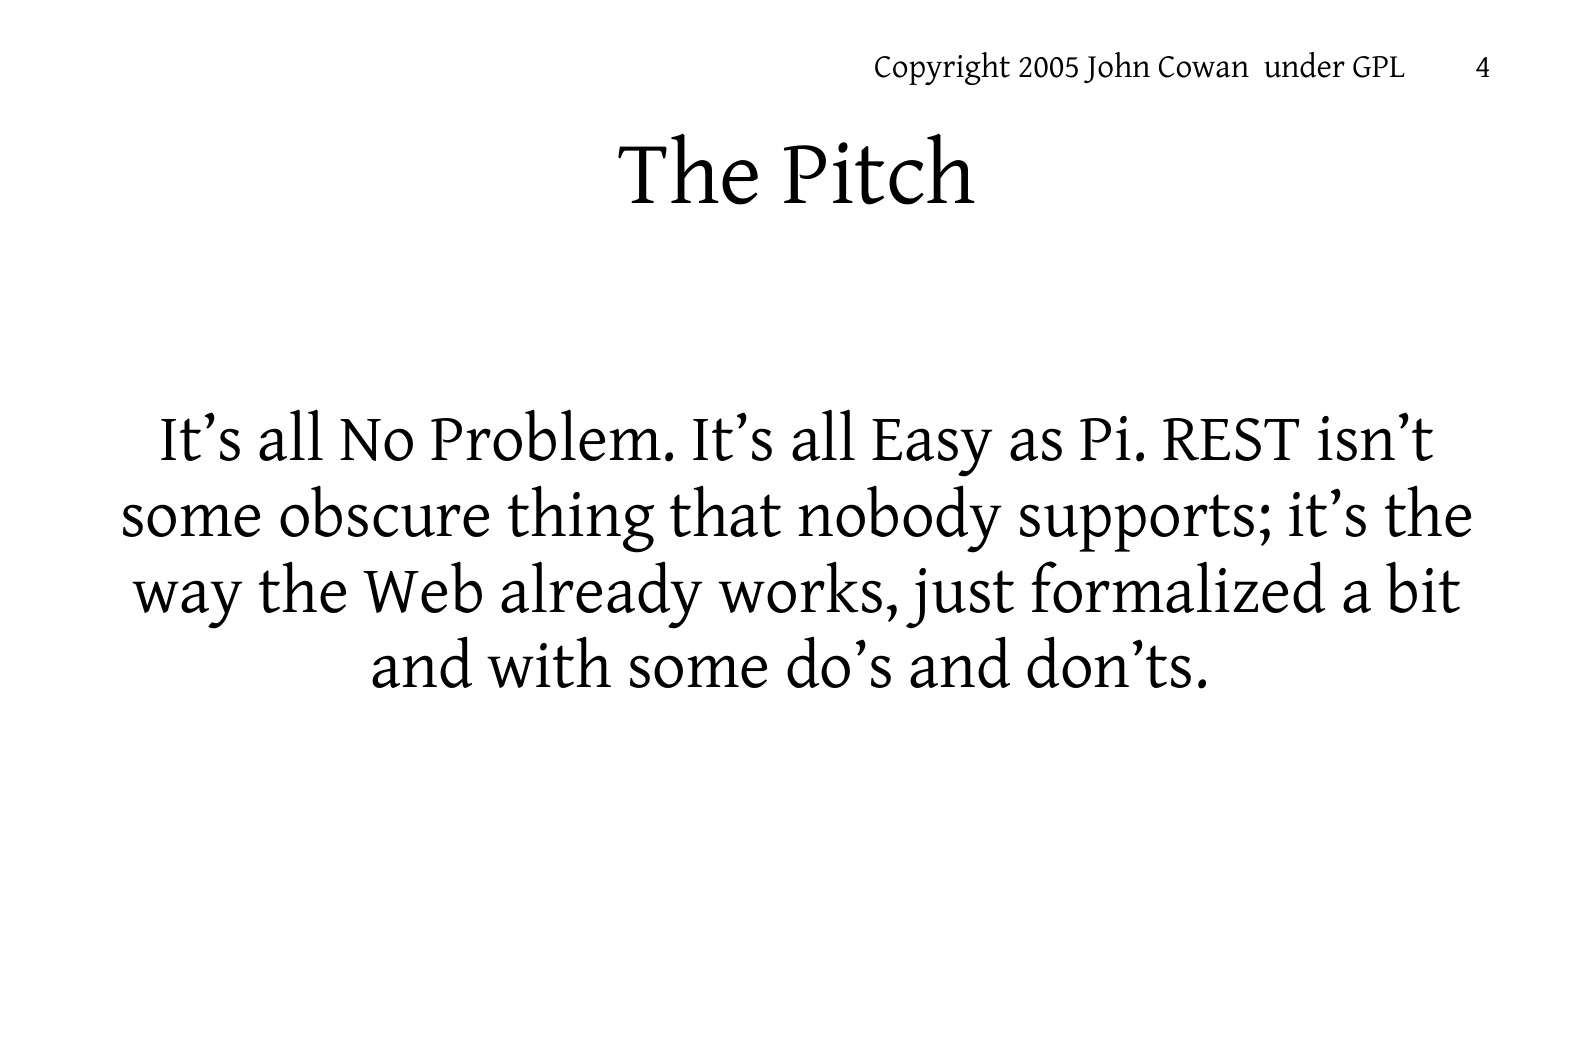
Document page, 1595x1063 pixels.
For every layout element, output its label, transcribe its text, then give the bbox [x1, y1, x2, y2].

subtitle It’s all No Problem. It’s all Easy as Pi. REST isn’t some obscure thing that nobody supports; it’s the way the Web already works, just formalized a bit and with some do’s and don’ts. [117, 271, 1479, 990]
title The Pitch [117, 88, 1479, 266]
